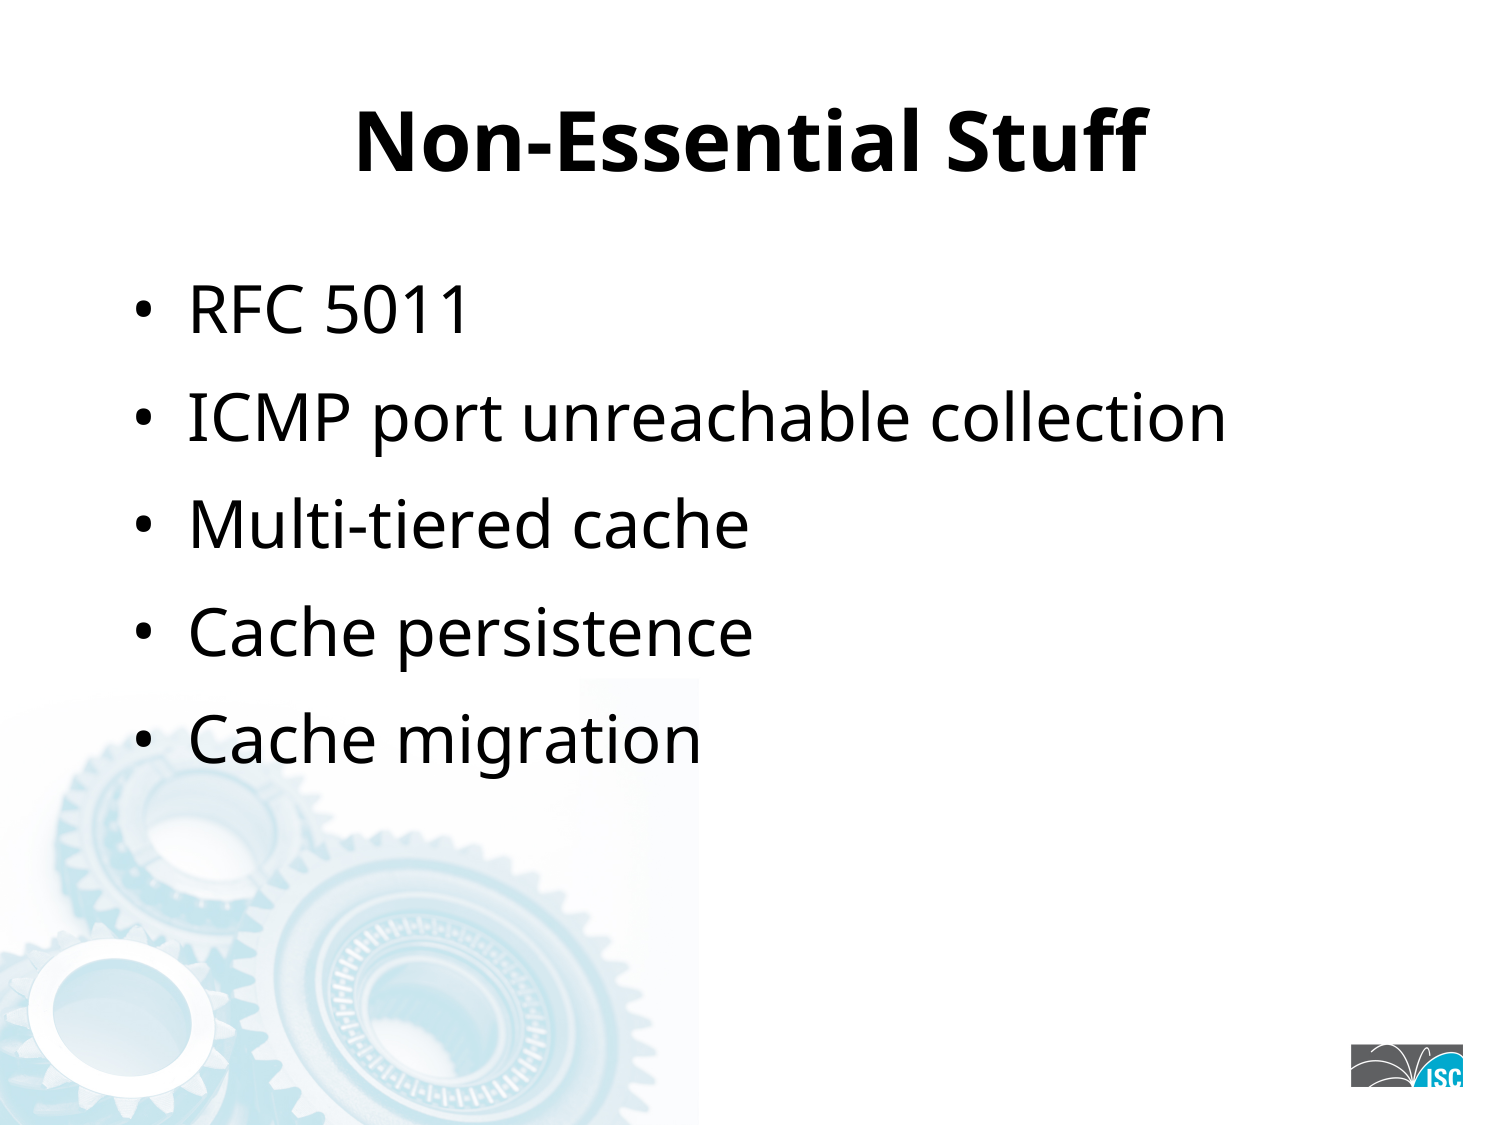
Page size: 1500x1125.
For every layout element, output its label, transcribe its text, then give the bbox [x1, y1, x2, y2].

title Non-Essential Stuff [75, 31, 1426, 247]
list RFC 5011 ICMP port unreachable collection Multi-tiered cache Cache persistence Cache migration [75, 262, 1426, 1006]
picture [0, 0, 1500, 1125]
